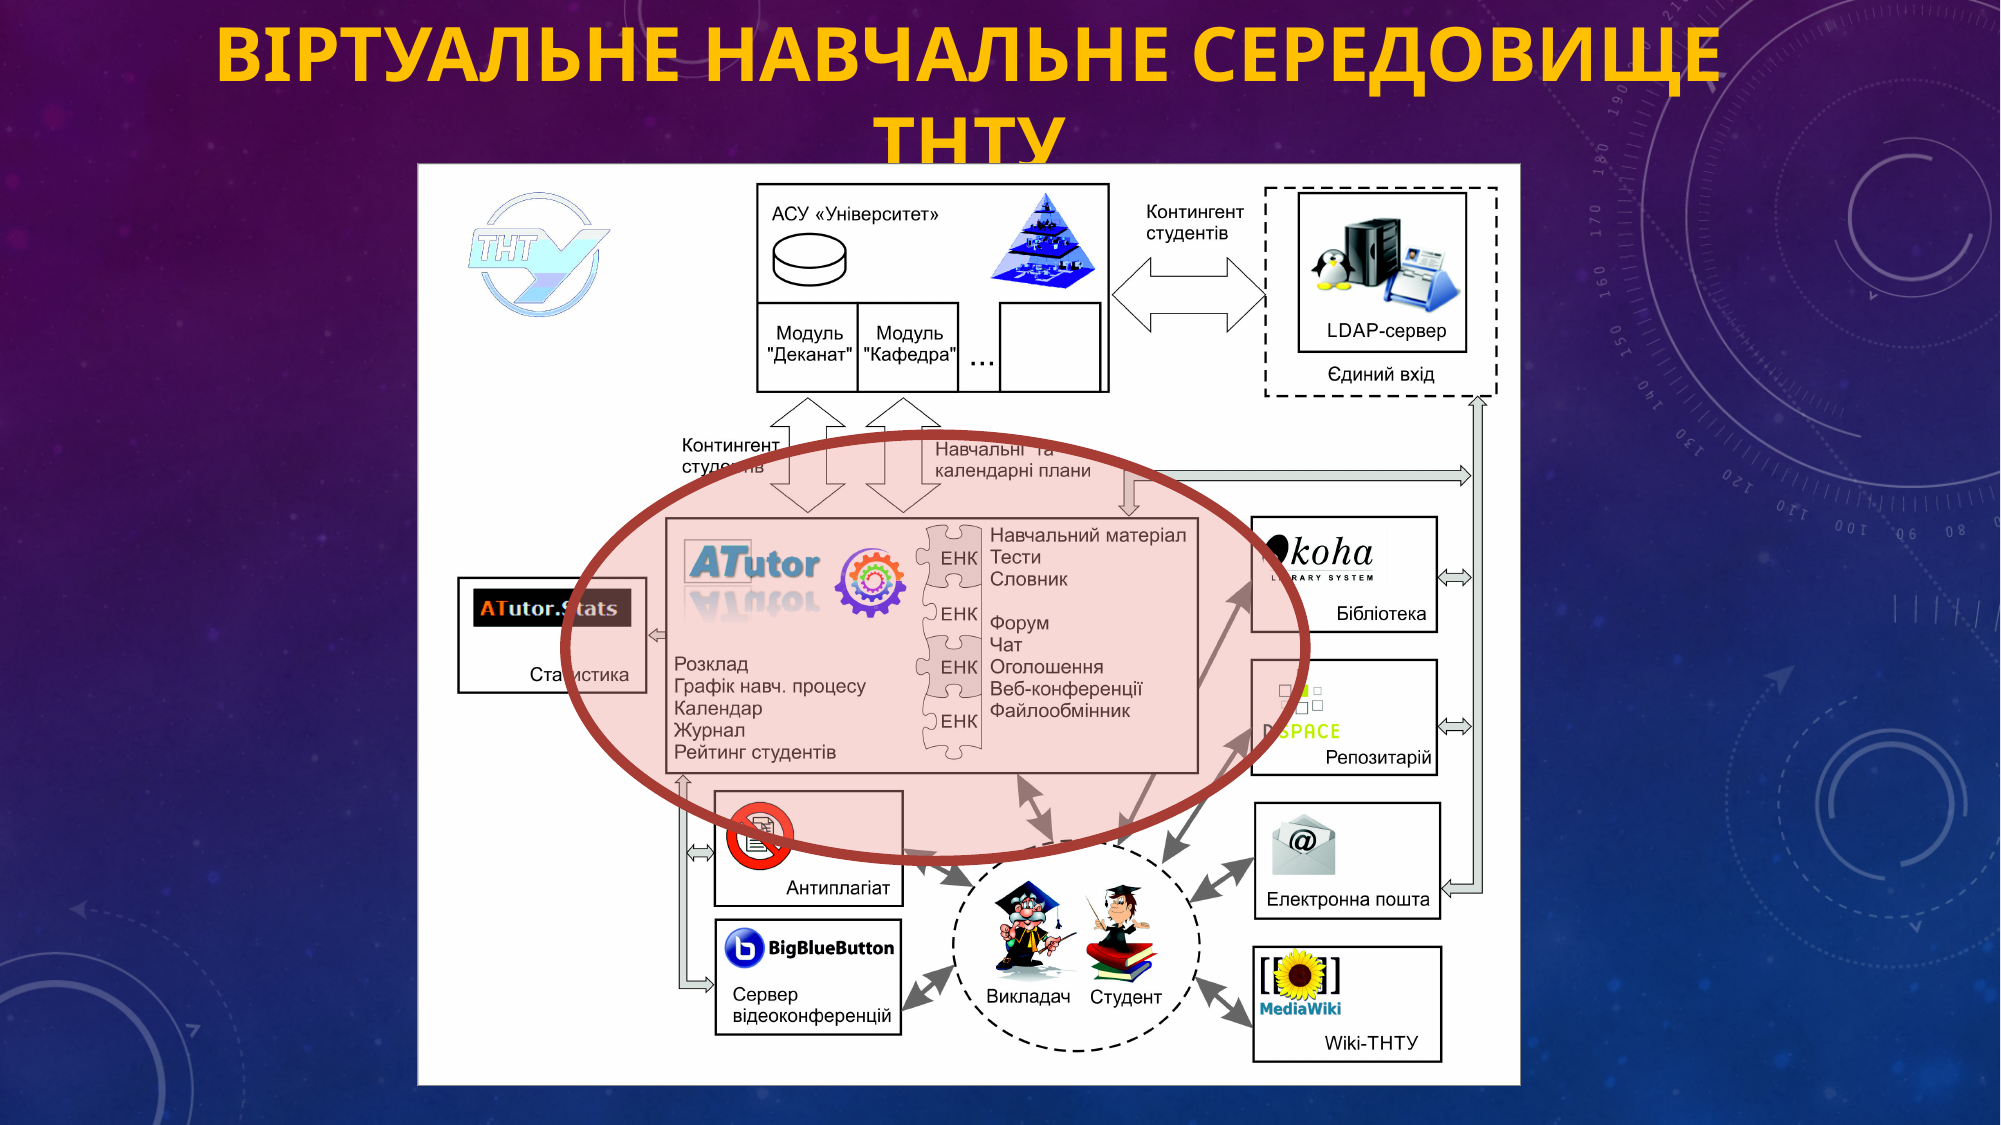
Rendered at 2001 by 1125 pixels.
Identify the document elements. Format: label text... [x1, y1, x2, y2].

title віртуальнЕ навчальнЕ середовищЕ ТНТУ [138, 28, 1801, 164]
text_box [565, 434, 1306, 861]
picture [0, 0, 2001, 1125]
